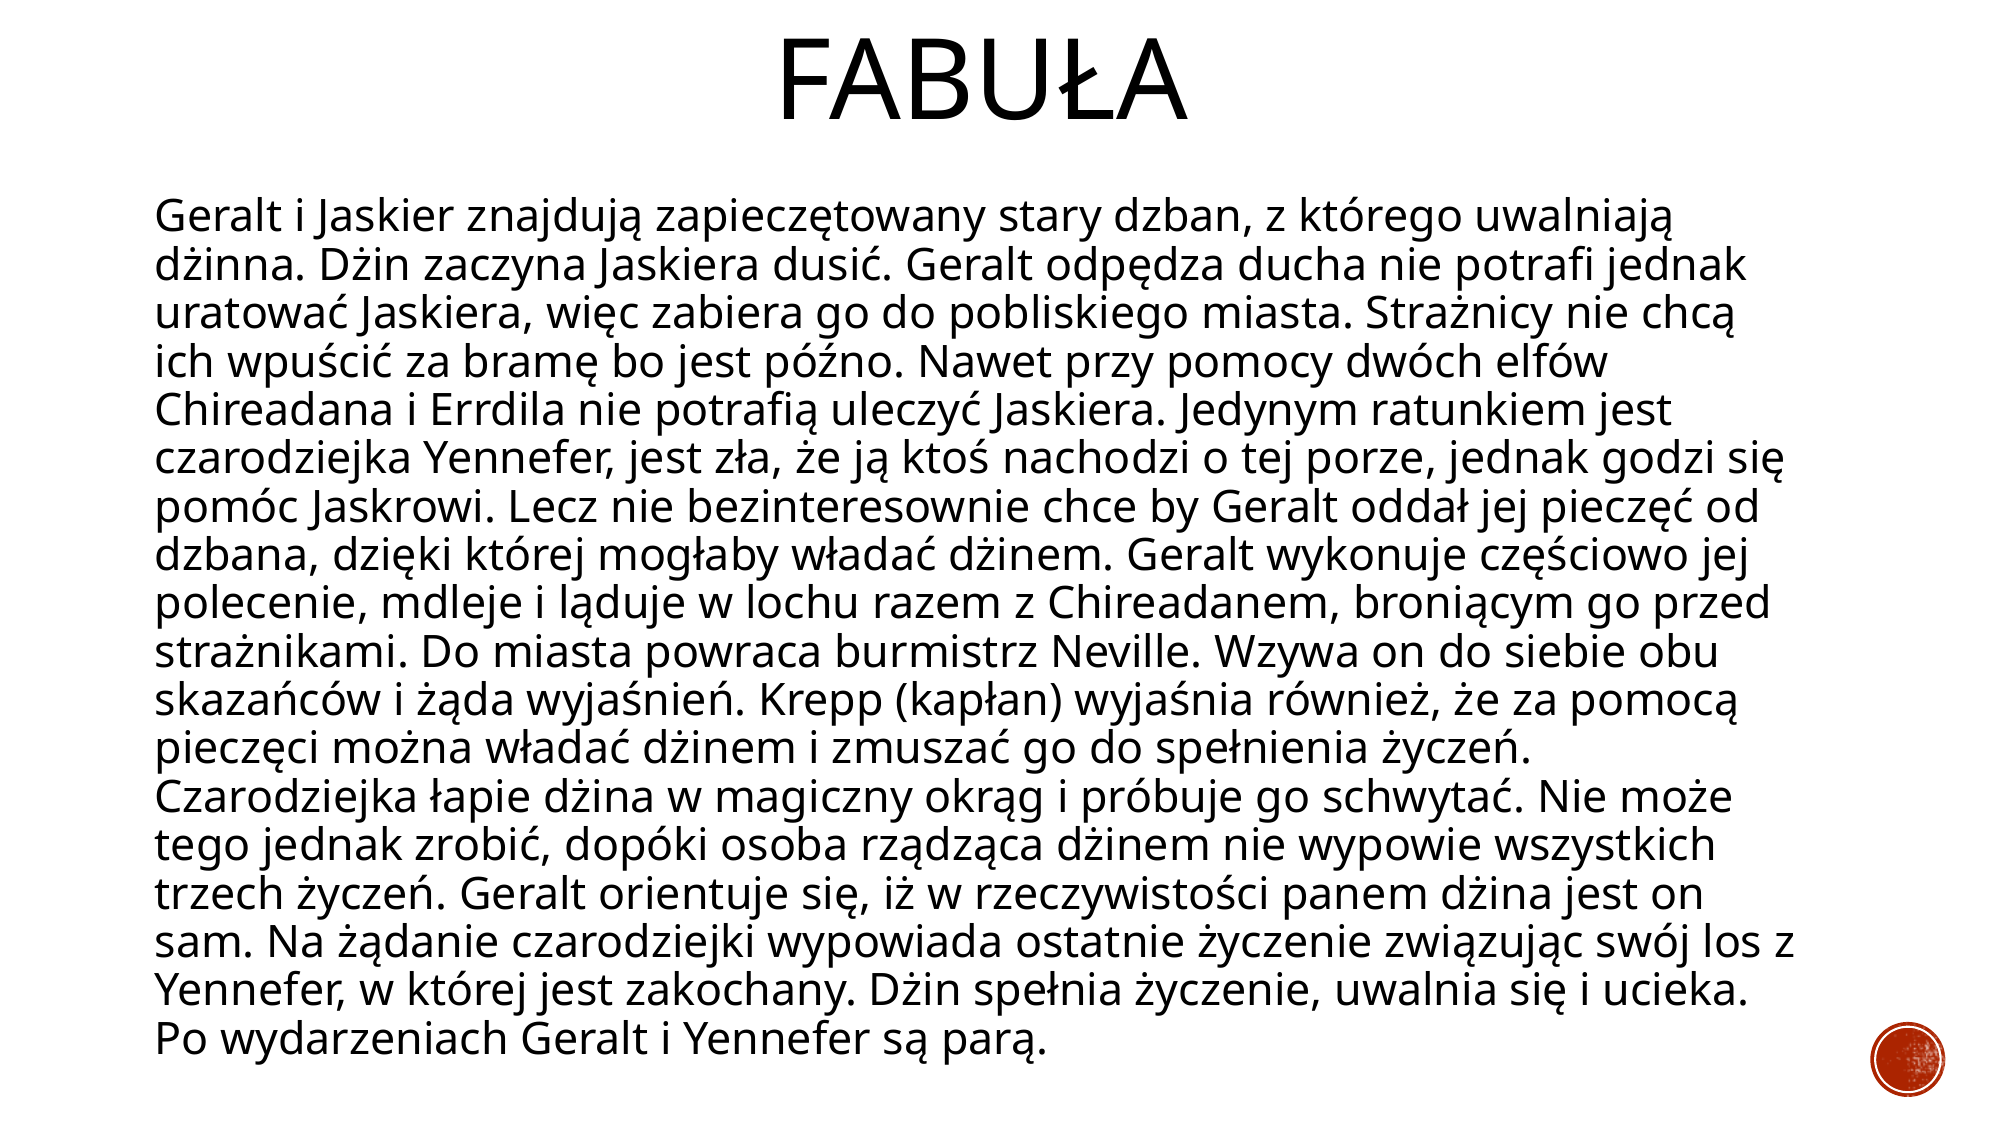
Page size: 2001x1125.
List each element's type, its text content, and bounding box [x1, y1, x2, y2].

list Geralt i Jaskier znajdują zapieczętowany stary dzban, z którego uwalniają dżinna. Dżin zaczyna Jaskiera dusić. Geralt odpędza ducha nie potrafi jednak uratować Jaskiera, więc zabiera go do pobliskiego miasta. Strażnicy nie chcą ich wpuścić za bramę bo jest późno. Nawet przy pomocy dwóch elfów Chireadana i Errdila nie potrafią uleczyć Jaskiera. Jedynym ratunkiem jest czarodziejka Yennefer, jest zła, że ją ktoś nachodzi o tej porze, jednak godzi się pomóc Jaskrowi. Lecz nie bezinteresownie chce by Geralt oddał jej pieczęć od dzbana, dzięki której mogłaby władać dżinem. Geralt wykonuje częściowo jej polecenie, mdleje i ląduje w lochu razem z Chireadanem, broniącym go przed strażnikami. Do miasta powraca burmistrz Neville. Wzywa on do siebie obu skazańców i żąda wyjaśnień. Krepp (kapłan) wyjaśnia również, że za pomocą pieczęci można władać dżinem i zmuszać go do spełnienia życzeń. Czarodziejka łapie dżina w magiczny okrąg i próbuje go schwytać. Nie może tego jednak zrobić, dopóki osoba rządząca dżinem nie wypowie wszystkich trzech życzeń. Geralt orientuje się, iż w rzeczywistości panem dżina jest on sam. Na żądanie czarodziejki wypowiada ostatnie życzenie związując swój los z Yennefer, w której jest zakochany. Dżin spełnia życzenie, uwalnia się i ucieka. Po wydarzeniach Geralt i Yennefer są parą. [139, 185, 1825, 1074]
title fabuła [175, 0, 1787, 167]
